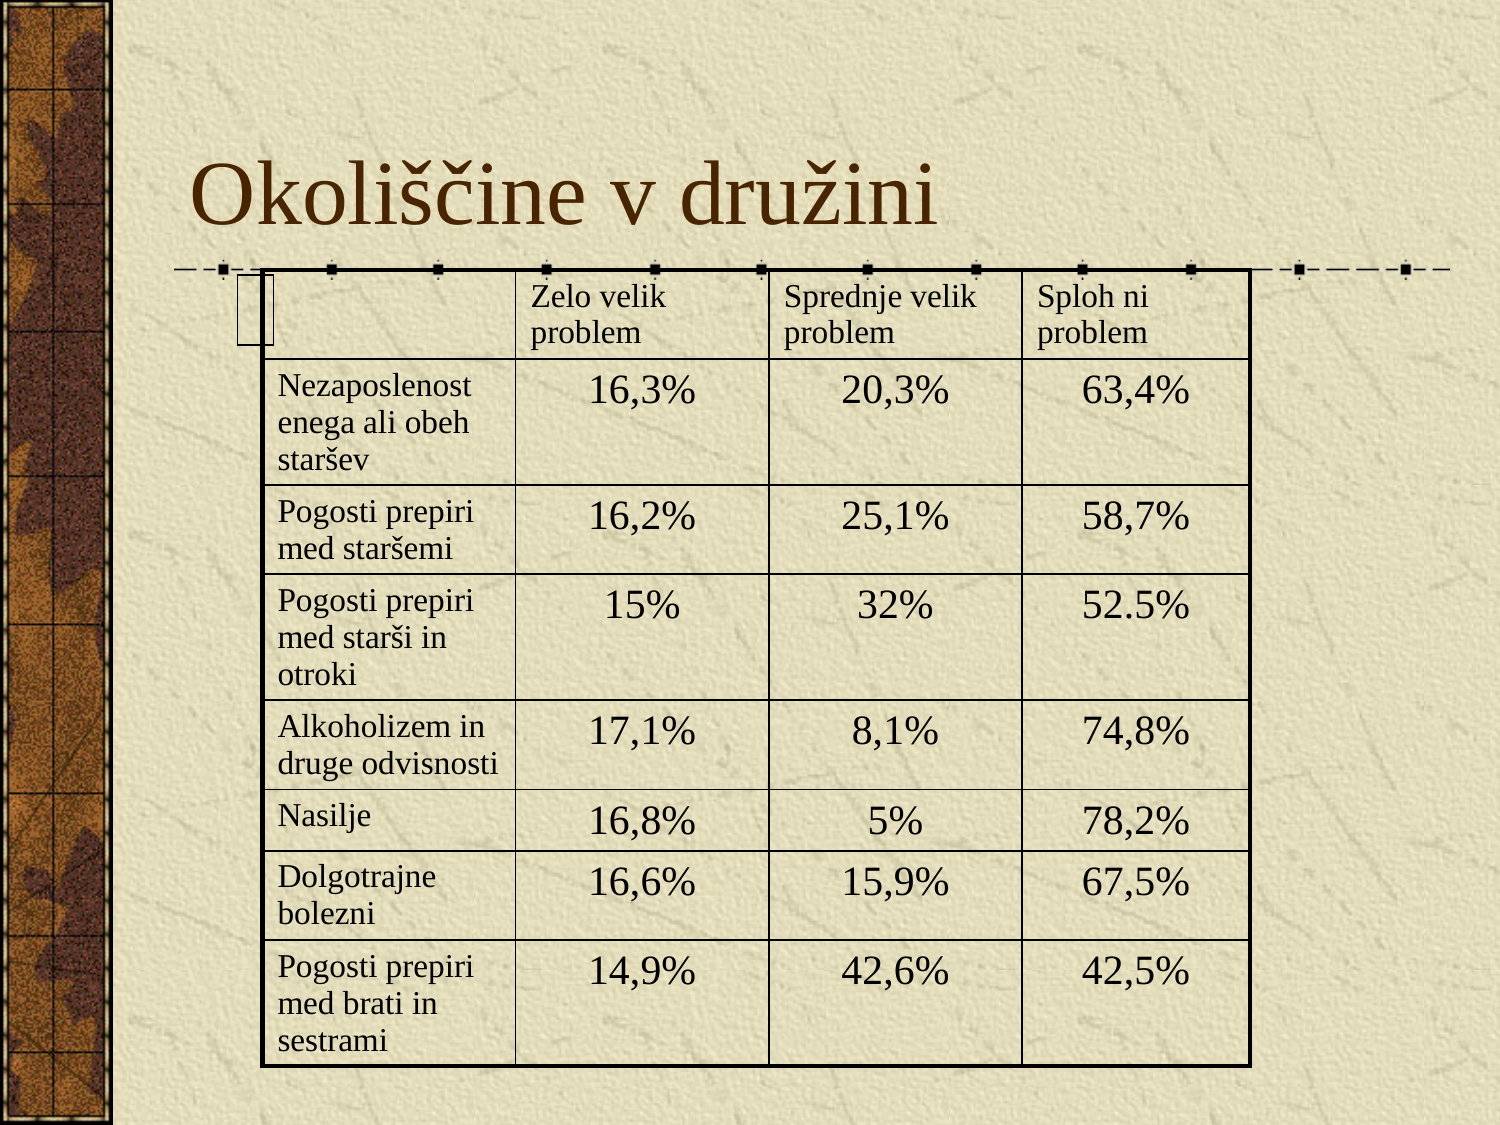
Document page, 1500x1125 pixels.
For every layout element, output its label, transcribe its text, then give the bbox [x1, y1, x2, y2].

picture [0, 0, 1500, 1125]
title Okoliščine v družini [174, 62, 1450, 250]
table_header Zelo velik problem [516, 272, 768, 358]
table_cell 42,6% [770, 941, 1021, 1064]
table_cell 32% [770, 575, 1021, 699]
table_cell 42,5% [1023, 941, 1248, 1064]
table_cell Nasilje [265, 790, 515, 850]
table_cell 16,3% [516, 360, 768, 484]
table_cell Dolgotrajne bolezni [265, 852, 515, 939]
table_cell 16,6% [516, 852, 768, 939]
table_cell 15,9% [770, 852, 1021, 939]
table_cell Nezaposlenost enega ali obeh staršev [265, 360, 515, 484]
table_cell 16,2% [516, 486, 768, 573]
table_cell Pogosti prepiri med brati in sestrami [265, 941, 515, 1064]
table_cell 20,3% [770, 360, 1021, 484]
table_cell 52.5% [1023, 575, 1248, 699]
table_header Sploh ni problem [1023, 272, 1248, 358]
table_cell Alkoholizem in druge odvisnosti [265, 701, 515, 789]
table_cell 17,1% [516, 701, 768, 789]
table_cell 5% [770, 790, 1021, 850]
table_cell 16,8% [516, 790, 768, 850]
table_header [265, 272, 515, 358]
table_cell 25,1% [770, 486, 1021, 573]
table_header [238, 276, 273, 344]
table_cell Pogosti prepiri med staršemi [265, 486, 515, 573]
table_cell 67,5% [1023, 852, 1248, 939]
table_cell 78,2% [1023, 790, 1248, 850]
table_cell 74,8% [1023, 701, 1248, 789]
table_cell 14,9% [516, 941, 768, 1064]
table_cell 8,1% [770, 701, 1021, 789]
table_cell 63,4% [1023, 360, 1248, 484]
table_cell 58,7% [1023, 486, 1248, 573]
table_header Sprednje velik problem [770, 272, 1021, 358]
table_cell Pogosti prepiri med starši in otroki [265, 575, 515, 699]
table_cell 15% [516, 575, 768, 699]
